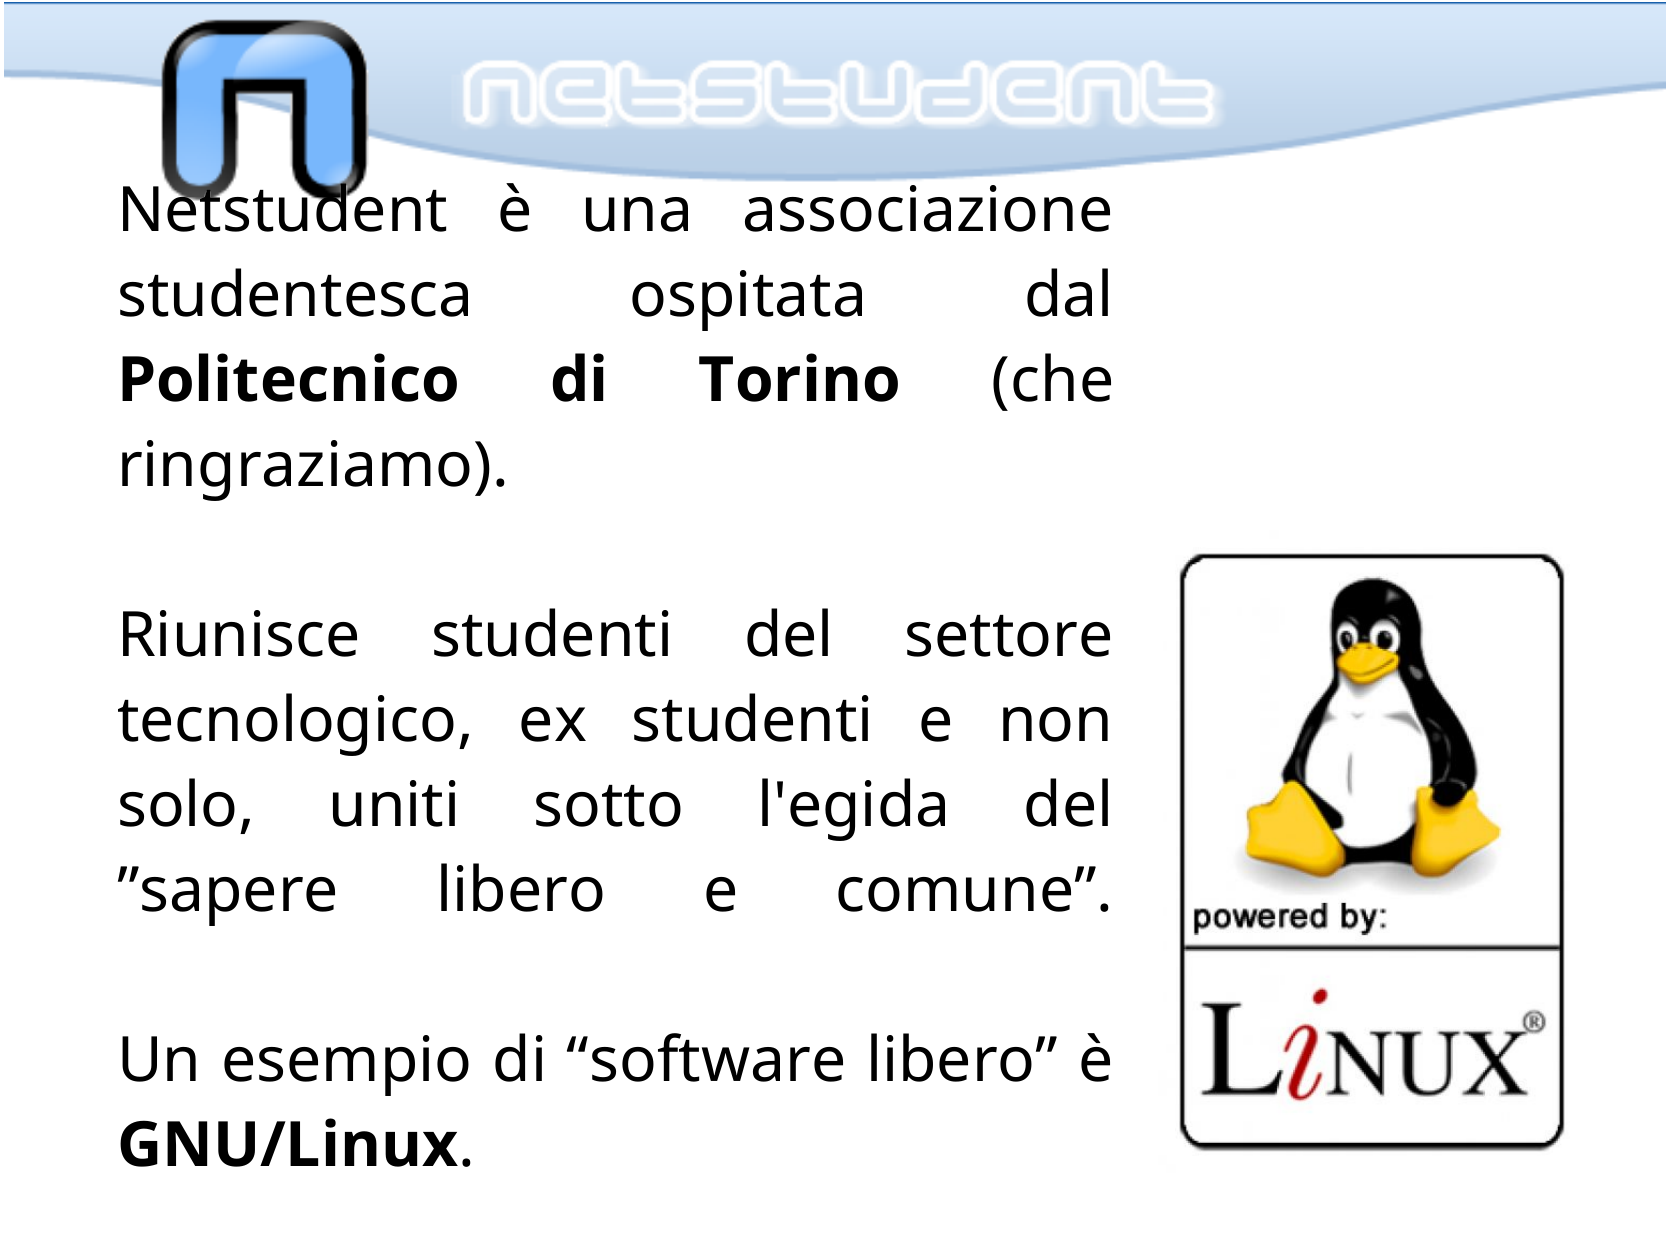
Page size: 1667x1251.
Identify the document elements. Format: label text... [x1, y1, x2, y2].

title Netstudent è una associazione studentesca ospitata dal Politecnico di Torino (che ringraziamo). Riunisce studenti del settore tecnologico, ex studenti e non solo, uniti sotto l'egida del ”sapere libero e comune”. Un esempio di “software libero” è GNU/Linux. [110, 238, 1122, 1197]
picture [0, 0, 1667, 1251]
